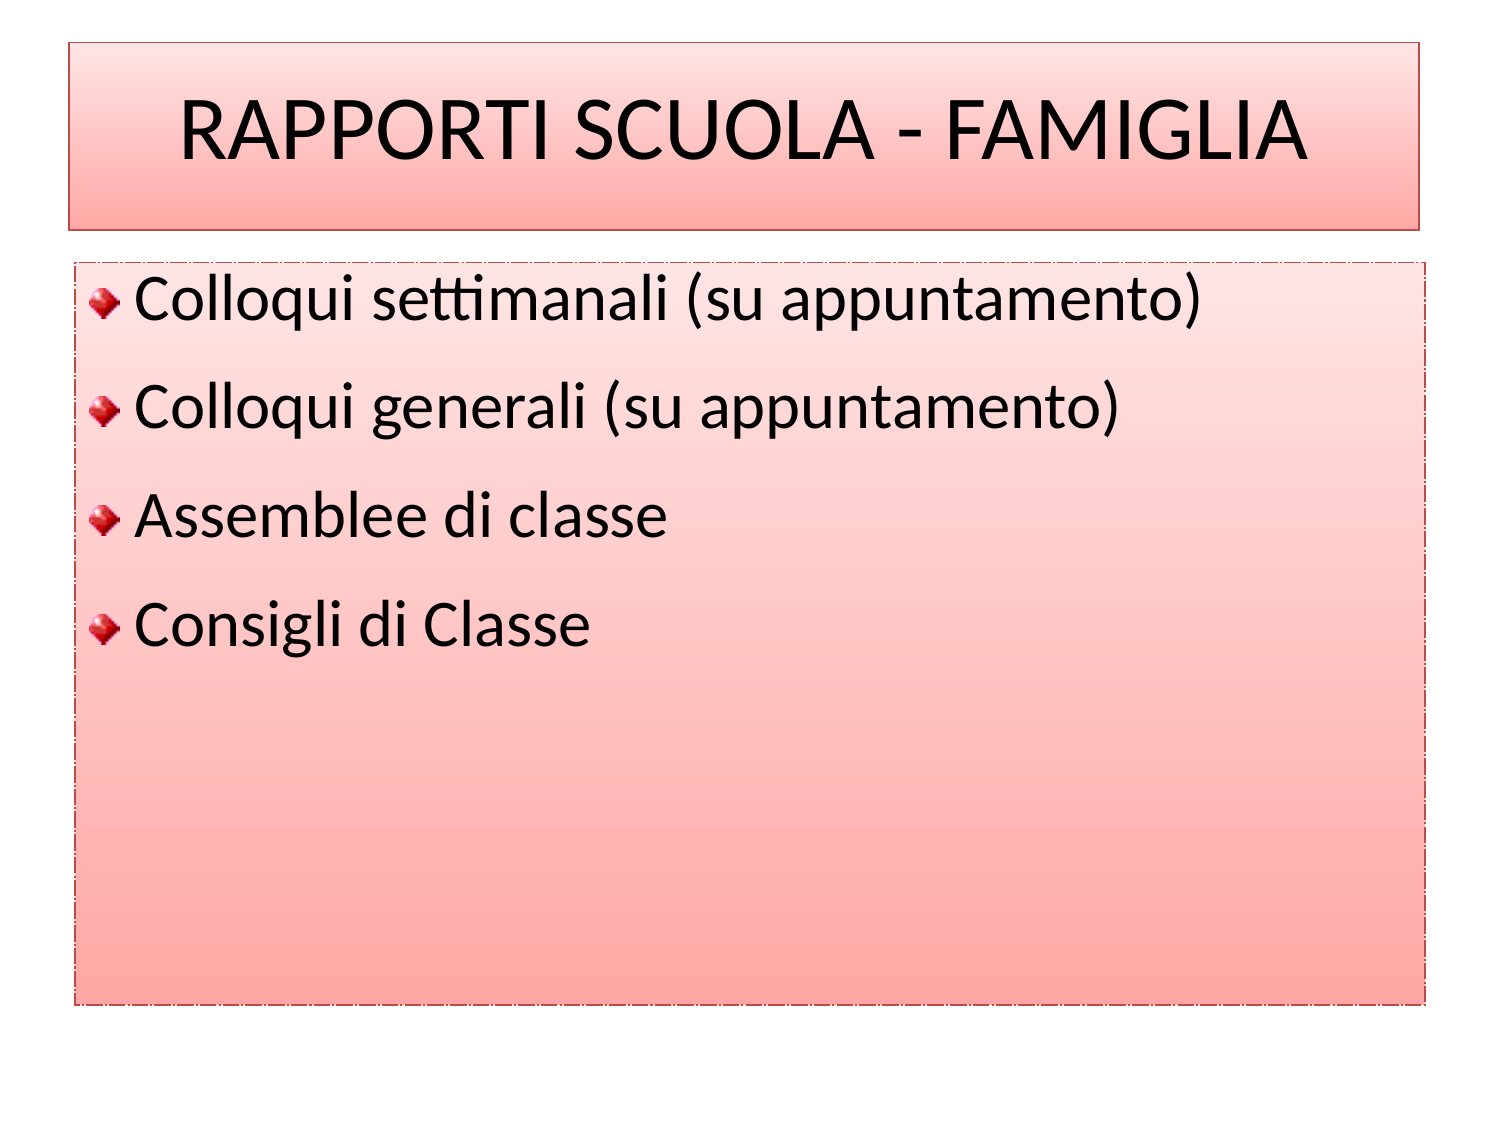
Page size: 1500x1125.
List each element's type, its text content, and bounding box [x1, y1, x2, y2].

text_box RAPPORTI SCUOLA - FAMIGLIA [69, 42, 1420, 231]
text_box Colloqui settimanali (su appuntamento) Colloqui generali (su appuntamento) Assemblee di classe Consigli di Classe [75, 262, 1425, 1005]
